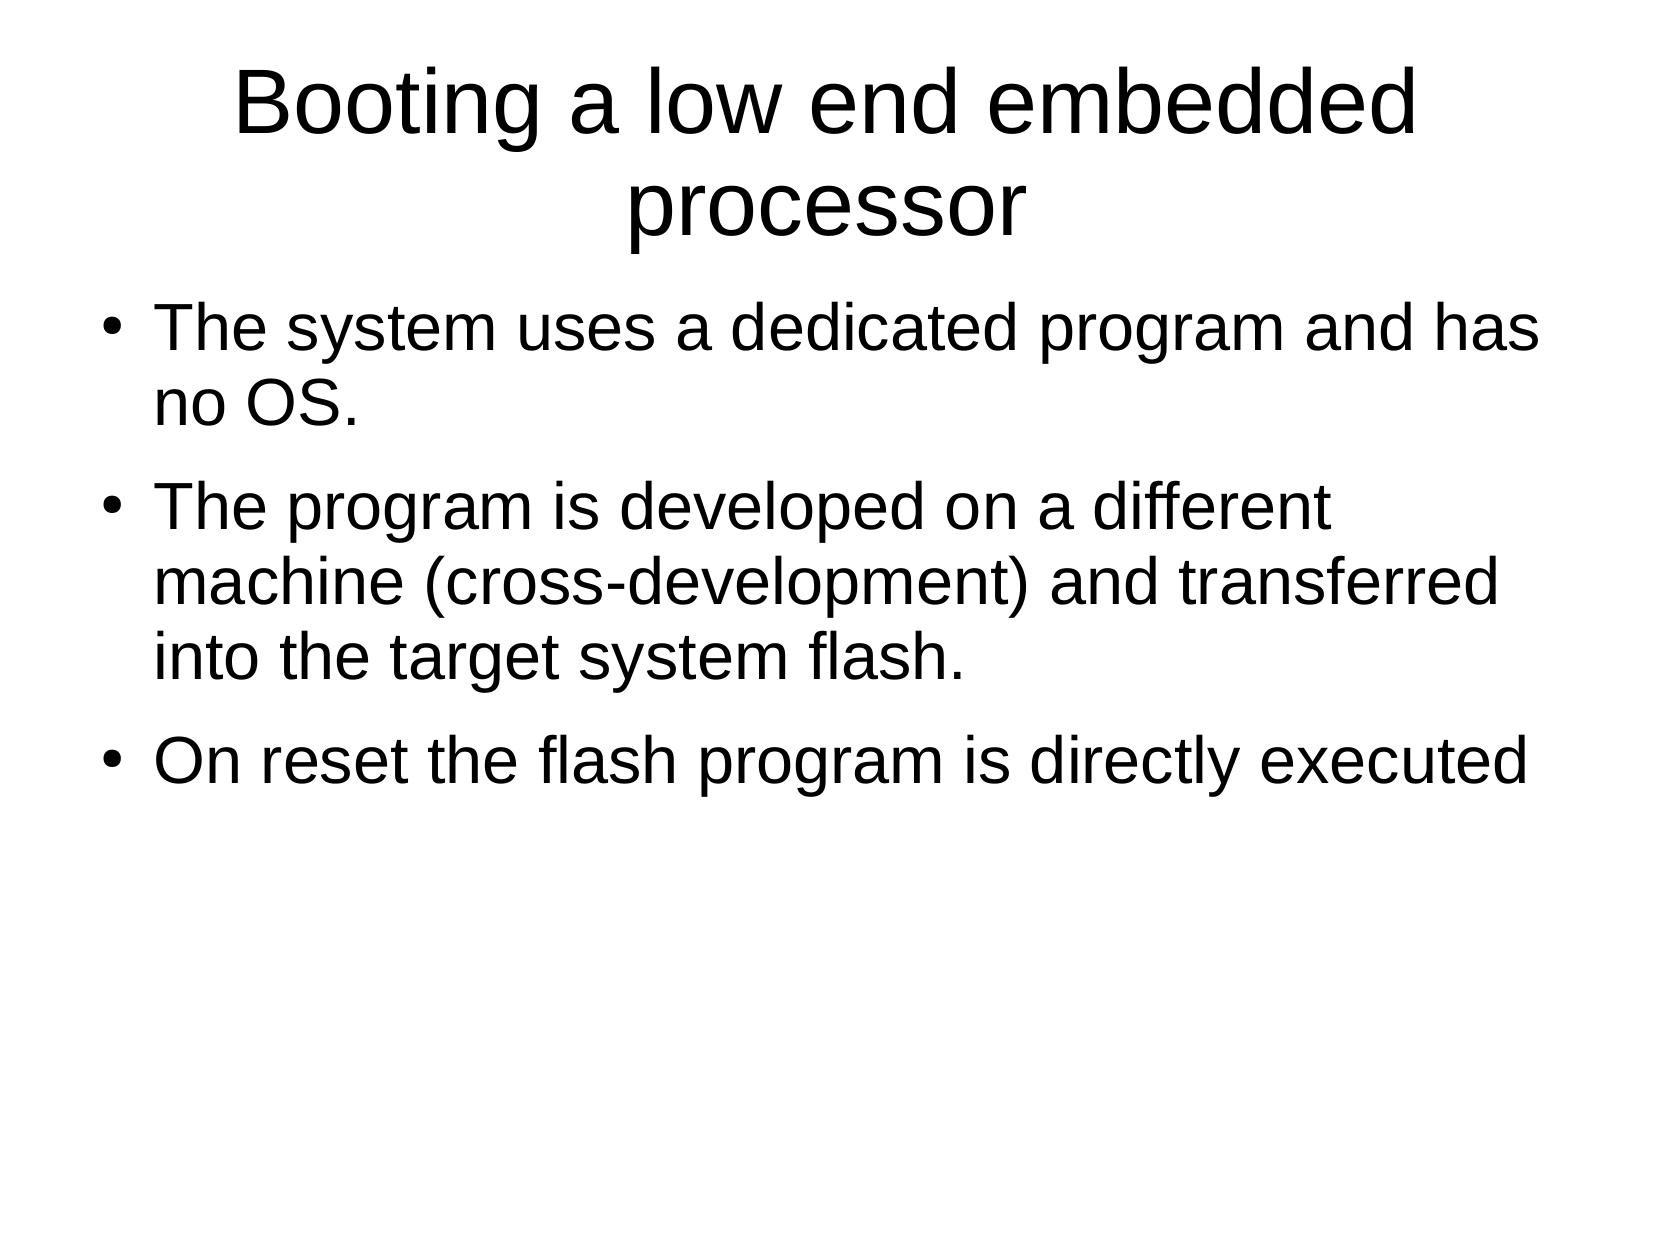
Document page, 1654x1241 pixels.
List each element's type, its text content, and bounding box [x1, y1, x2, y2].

title Booting a low end embedded processor [82, 16, 1571, 290]
list The system uses a dedicated program and has no OS. The program is developed on a different machine (cross-development) and transferred into the target system flash. On reset the flash program is directly executed [82, 290, 1571, 1010]
